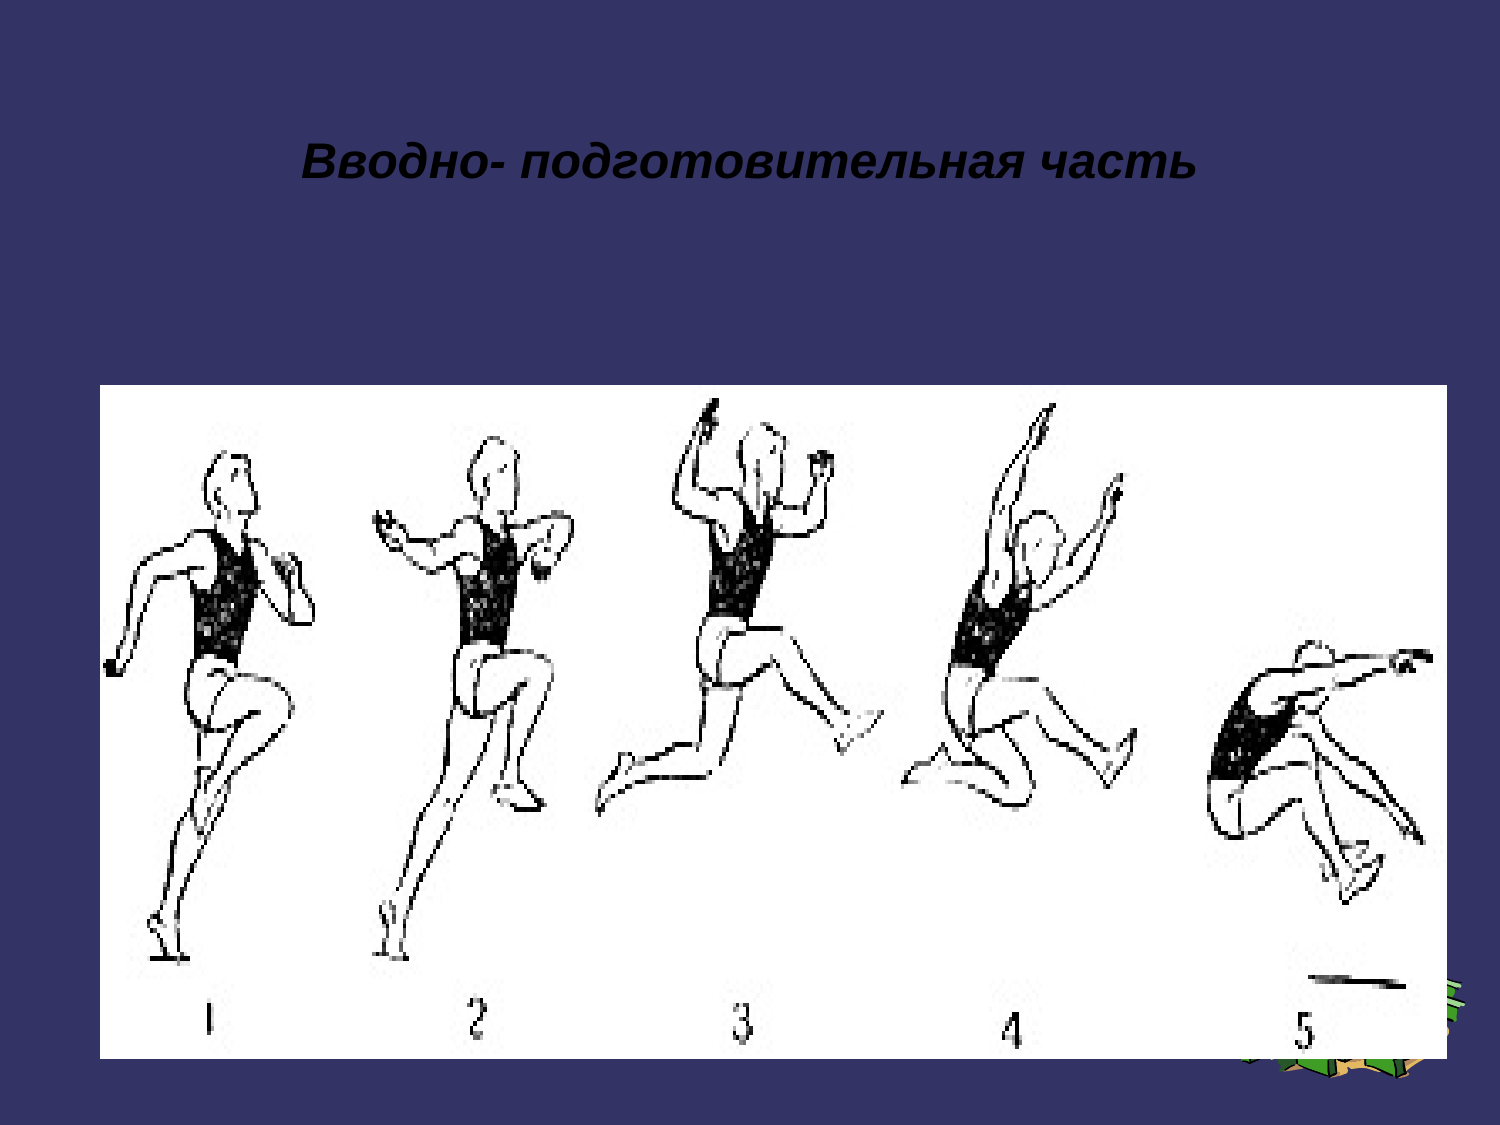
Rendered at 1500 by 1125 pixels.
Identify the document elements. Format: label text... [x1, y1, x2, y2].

title Вводно- подготовительная часть [75, 50, 1426, 266]
text_box [100, 385, 1447, 1059]
